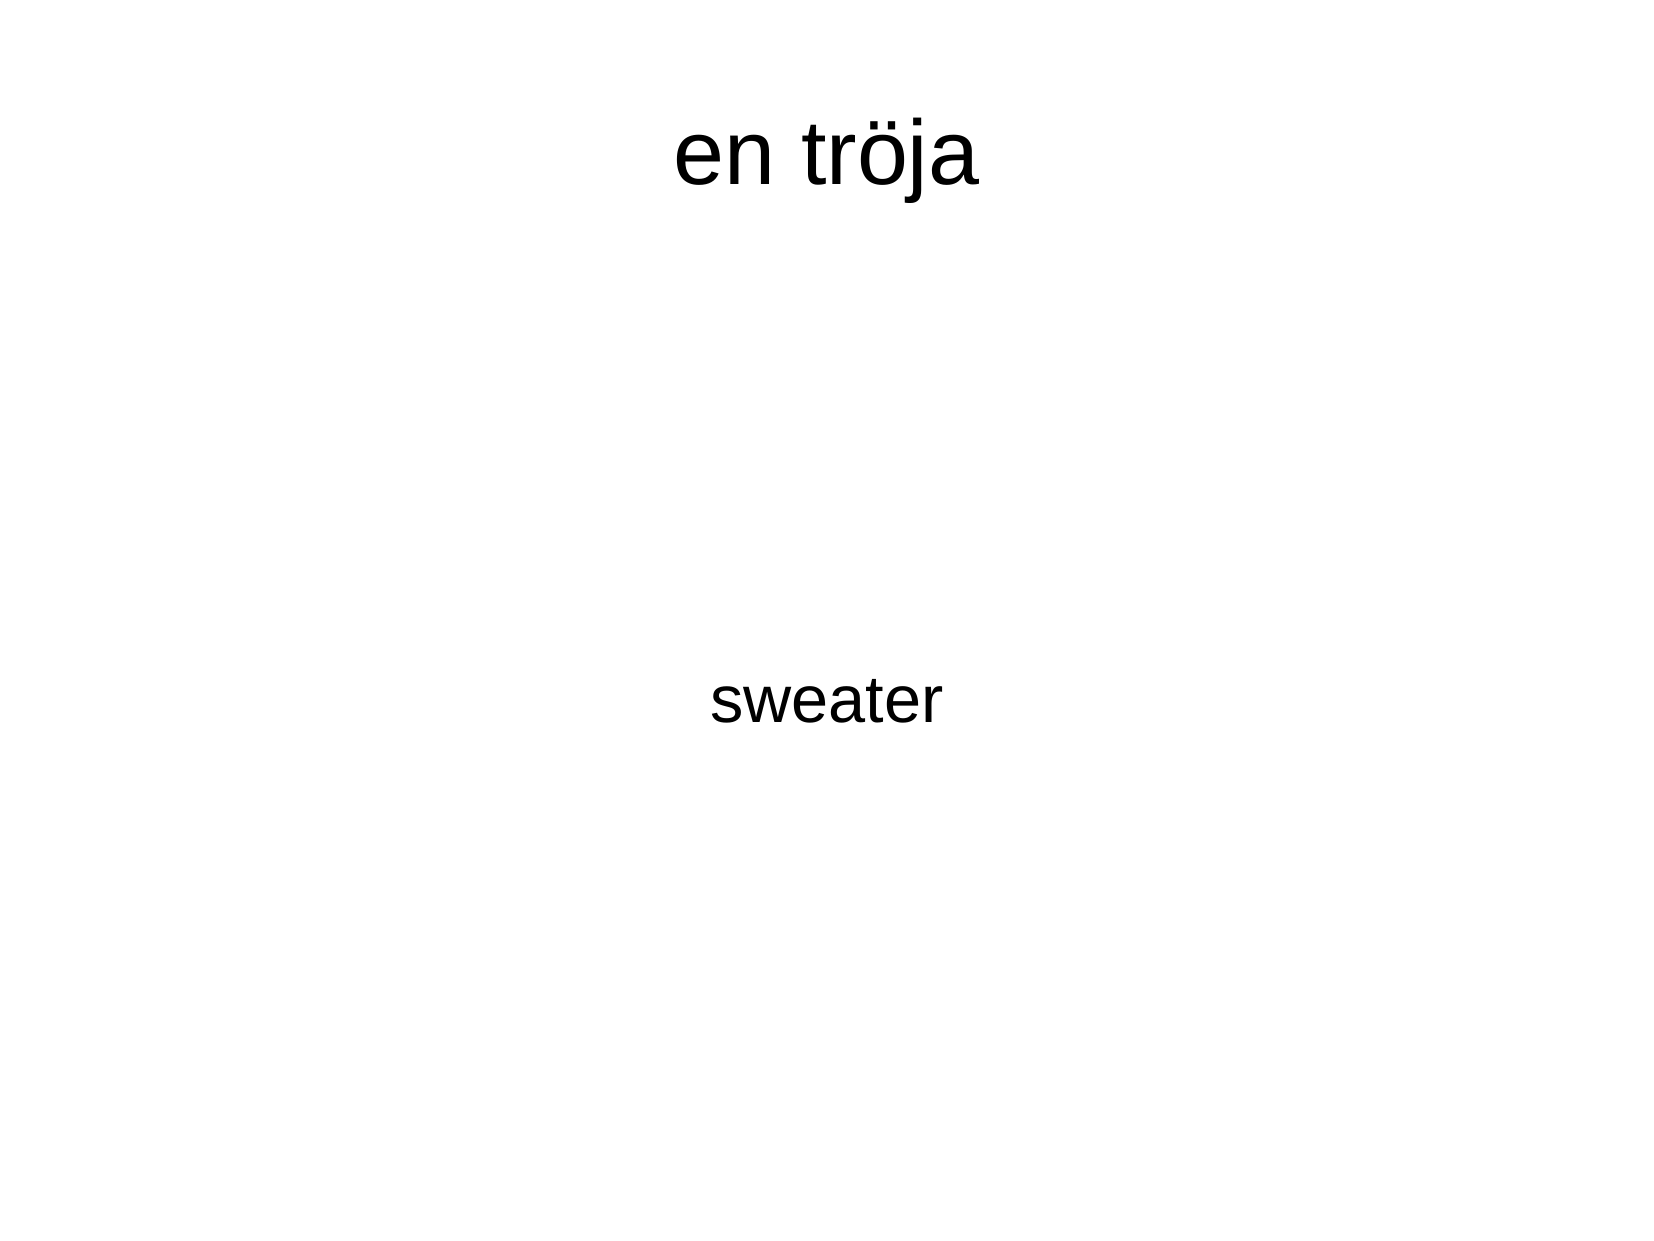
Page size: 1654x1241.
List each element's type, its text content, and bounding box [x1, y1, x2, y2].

title en tröja [82, 56, 1571, 250]
subtitle sweater [82, 297, 1571, 1102]
